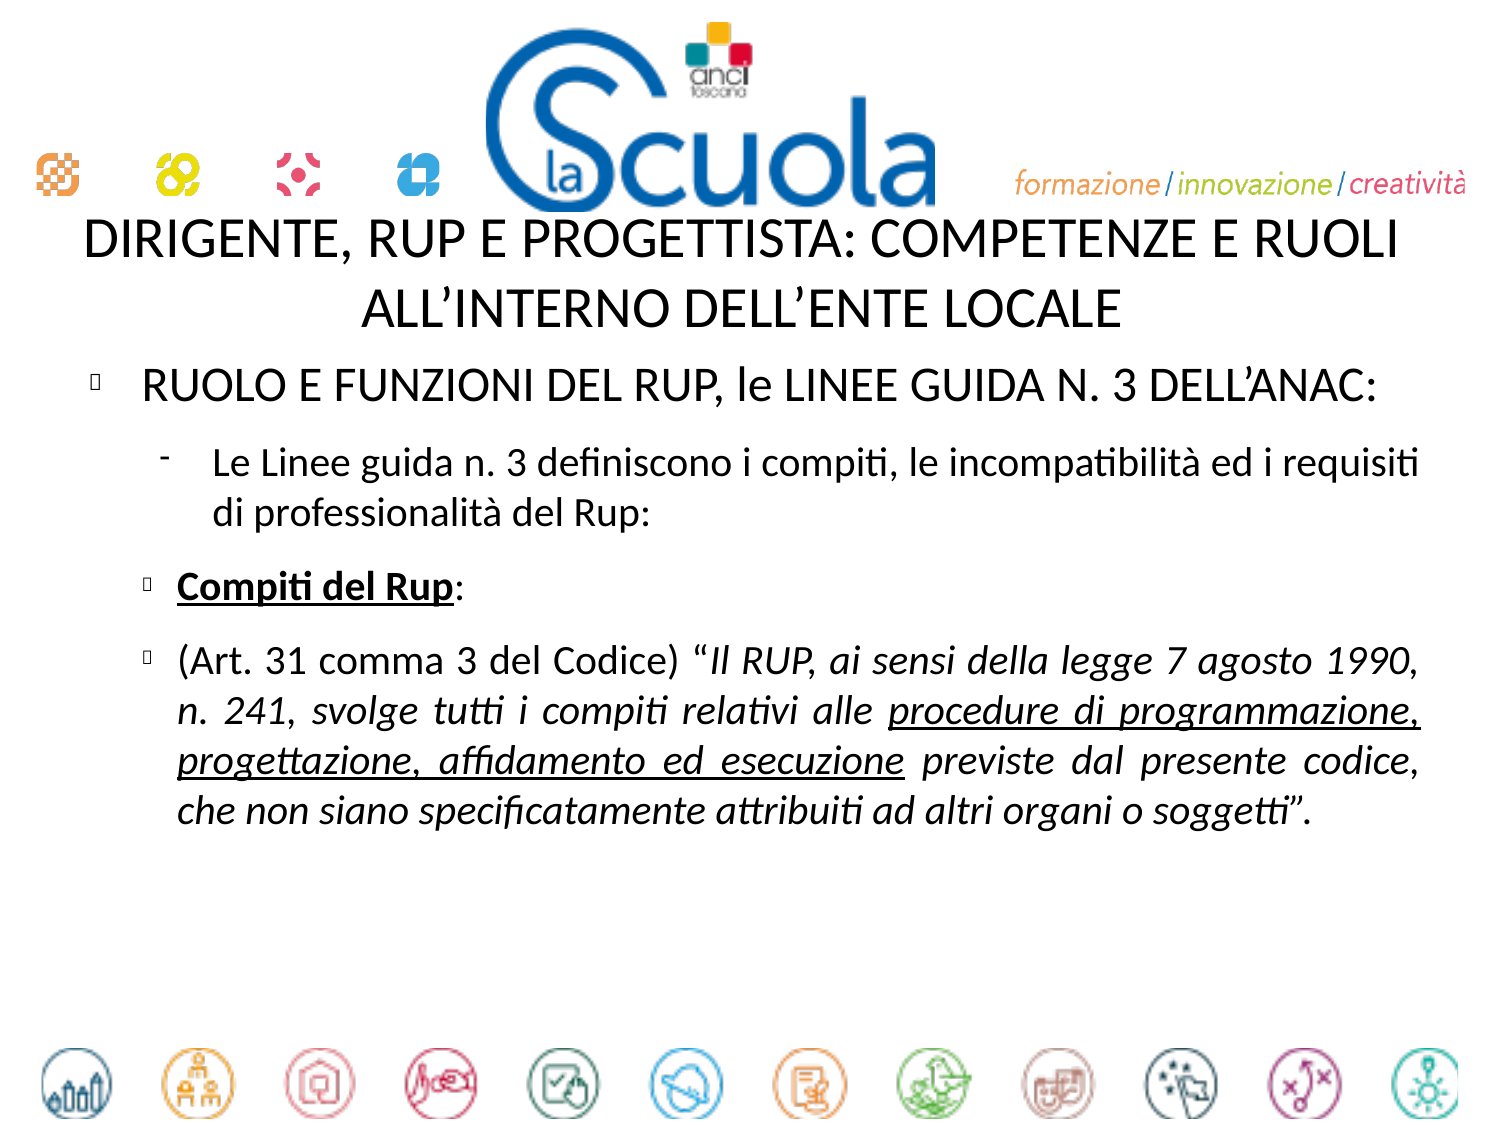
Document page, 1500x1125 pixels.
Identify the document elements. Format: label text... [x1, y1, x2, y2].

text_box DIRIGENTE, RUP E PROGETTISTA: COMPETENZE E RUOLI ALL’INTERNO DELL’ENTE LOCALE [67, 175, 1418, 364]
text_box RUOLO E FUNZIONI DEL RUP, le LINEE GUIDA N. 3 DELL’ANAC: Le Linee guida n. 3 definiscono i compiti, le incompatibilità ed i requisiti di professionalità del Rup: Compiti del Rup: (Art. 31 comma 3 del Codice) “Il RUP, ai sensi della legge 7 agosto 1990, n. 241, svolge tutti i compiti relativi alle procedure di programmazione, progettazione, affidamento ed esecuzione previste dal presente codice, che non siano specificatamente attribuiti ad altri organi o soggetti”. [70, 351, 1421, 1004]
